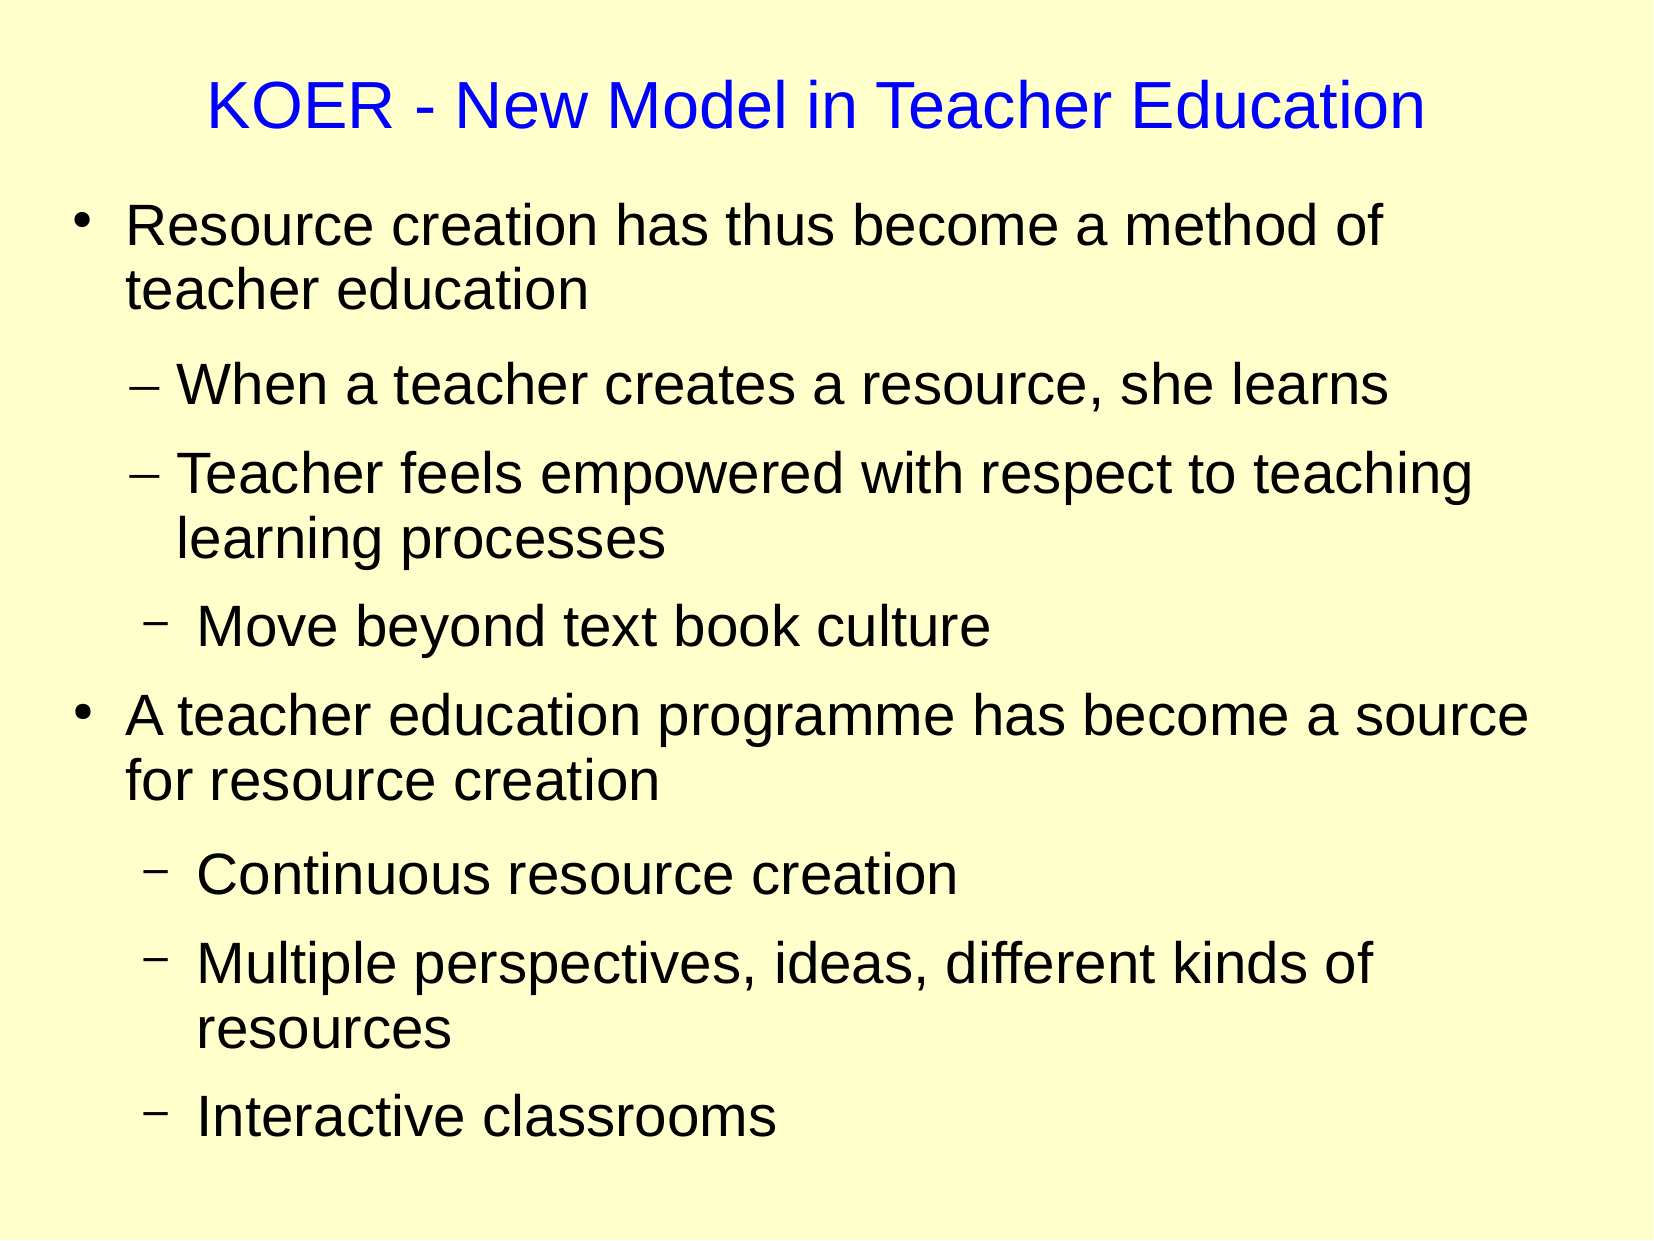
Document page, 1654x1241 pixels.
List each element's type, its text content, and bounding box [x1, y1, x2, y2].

list Resource creation has thus become a method of teacher education When a teacher creates a resource, she learns Teacher feels empowered with respect to teaching learning processes Move beyond text book culture A teacher education programme has become a source for resource creation Continuous resource creation Multiple perspectives, ideas, different kinds of resources Interactive classrooms [54, 189, 1571, 1176]
title KOER - New Model in Teacher Education [82, 43, 1571, 166]
